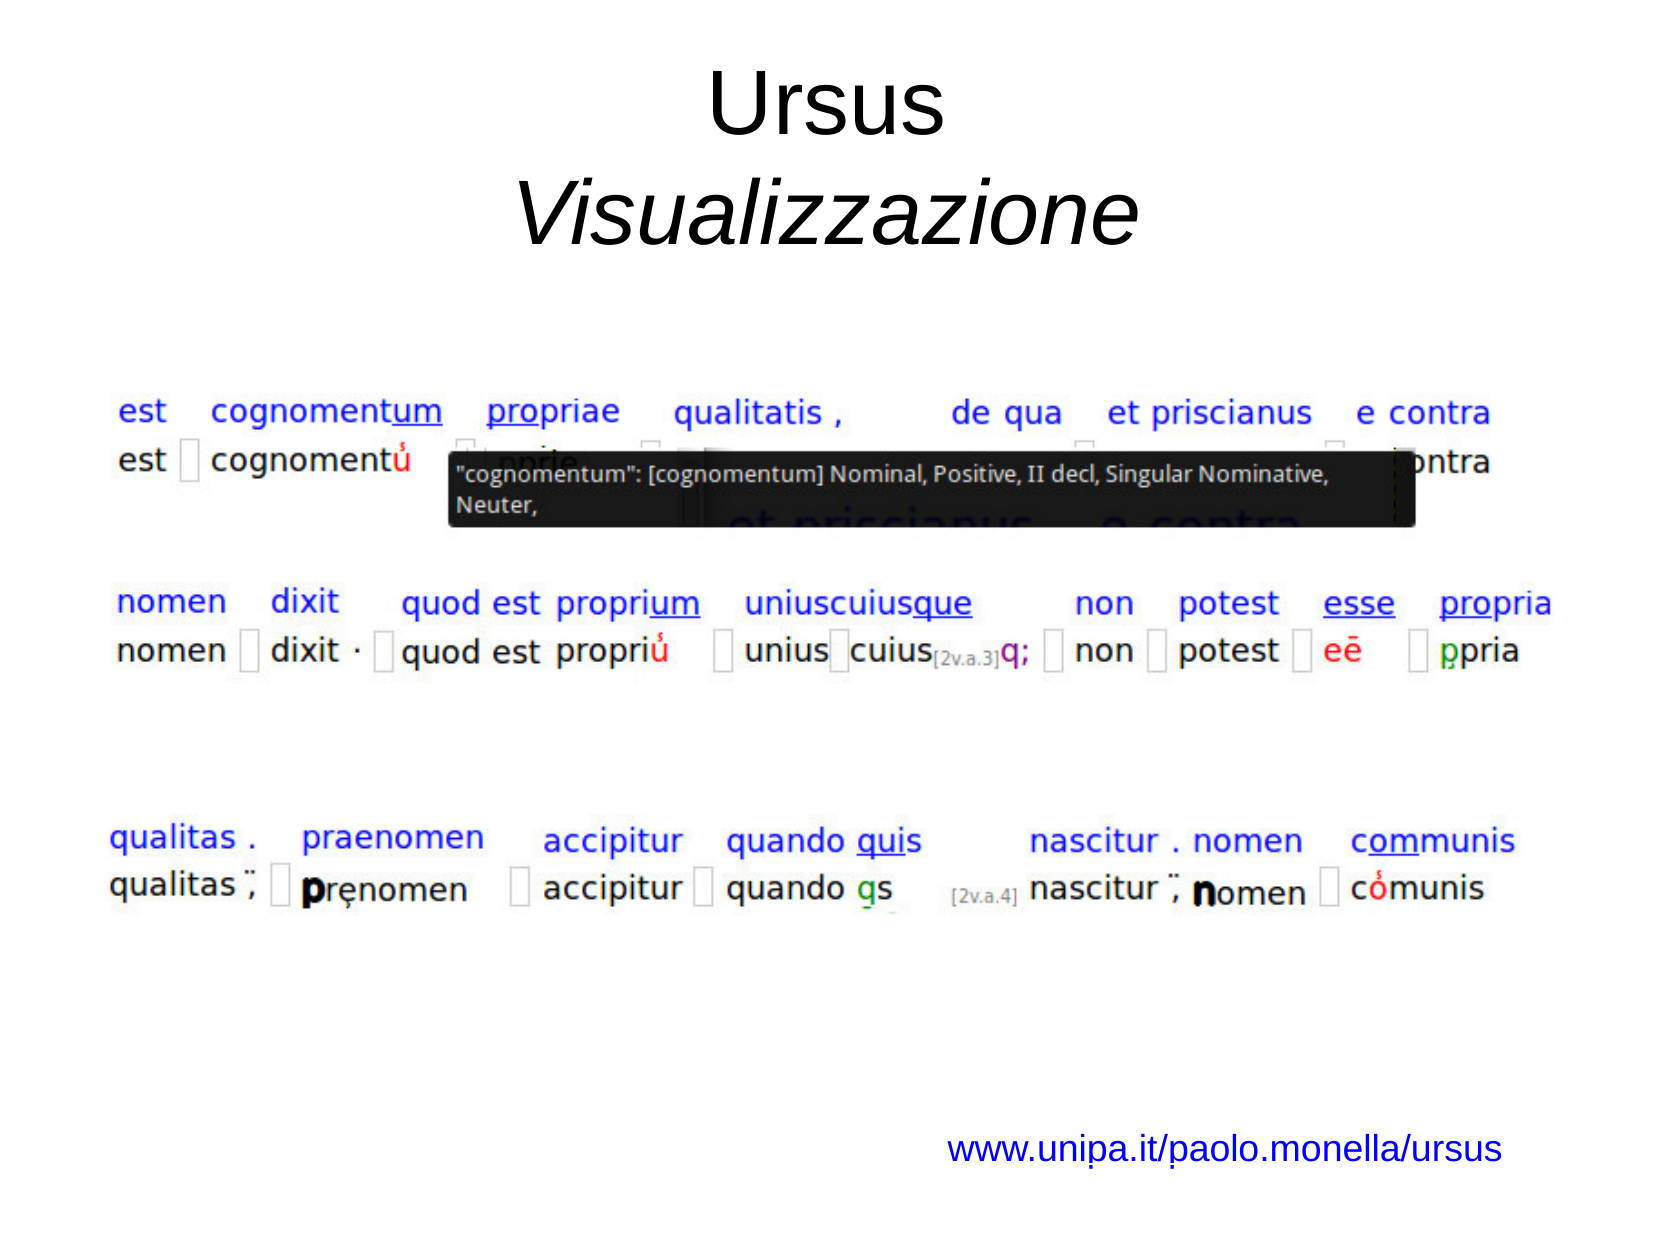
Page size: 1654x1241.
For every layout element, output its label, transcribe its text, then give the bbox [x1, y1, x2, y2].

text_box www.unipa.it/paolo.monella/ursus [933, 1116, 1548, 1216]
picture [82, 350, 1554, 945]
text_box Ursus Visualizzazione [82, 49, 1571, 257]
